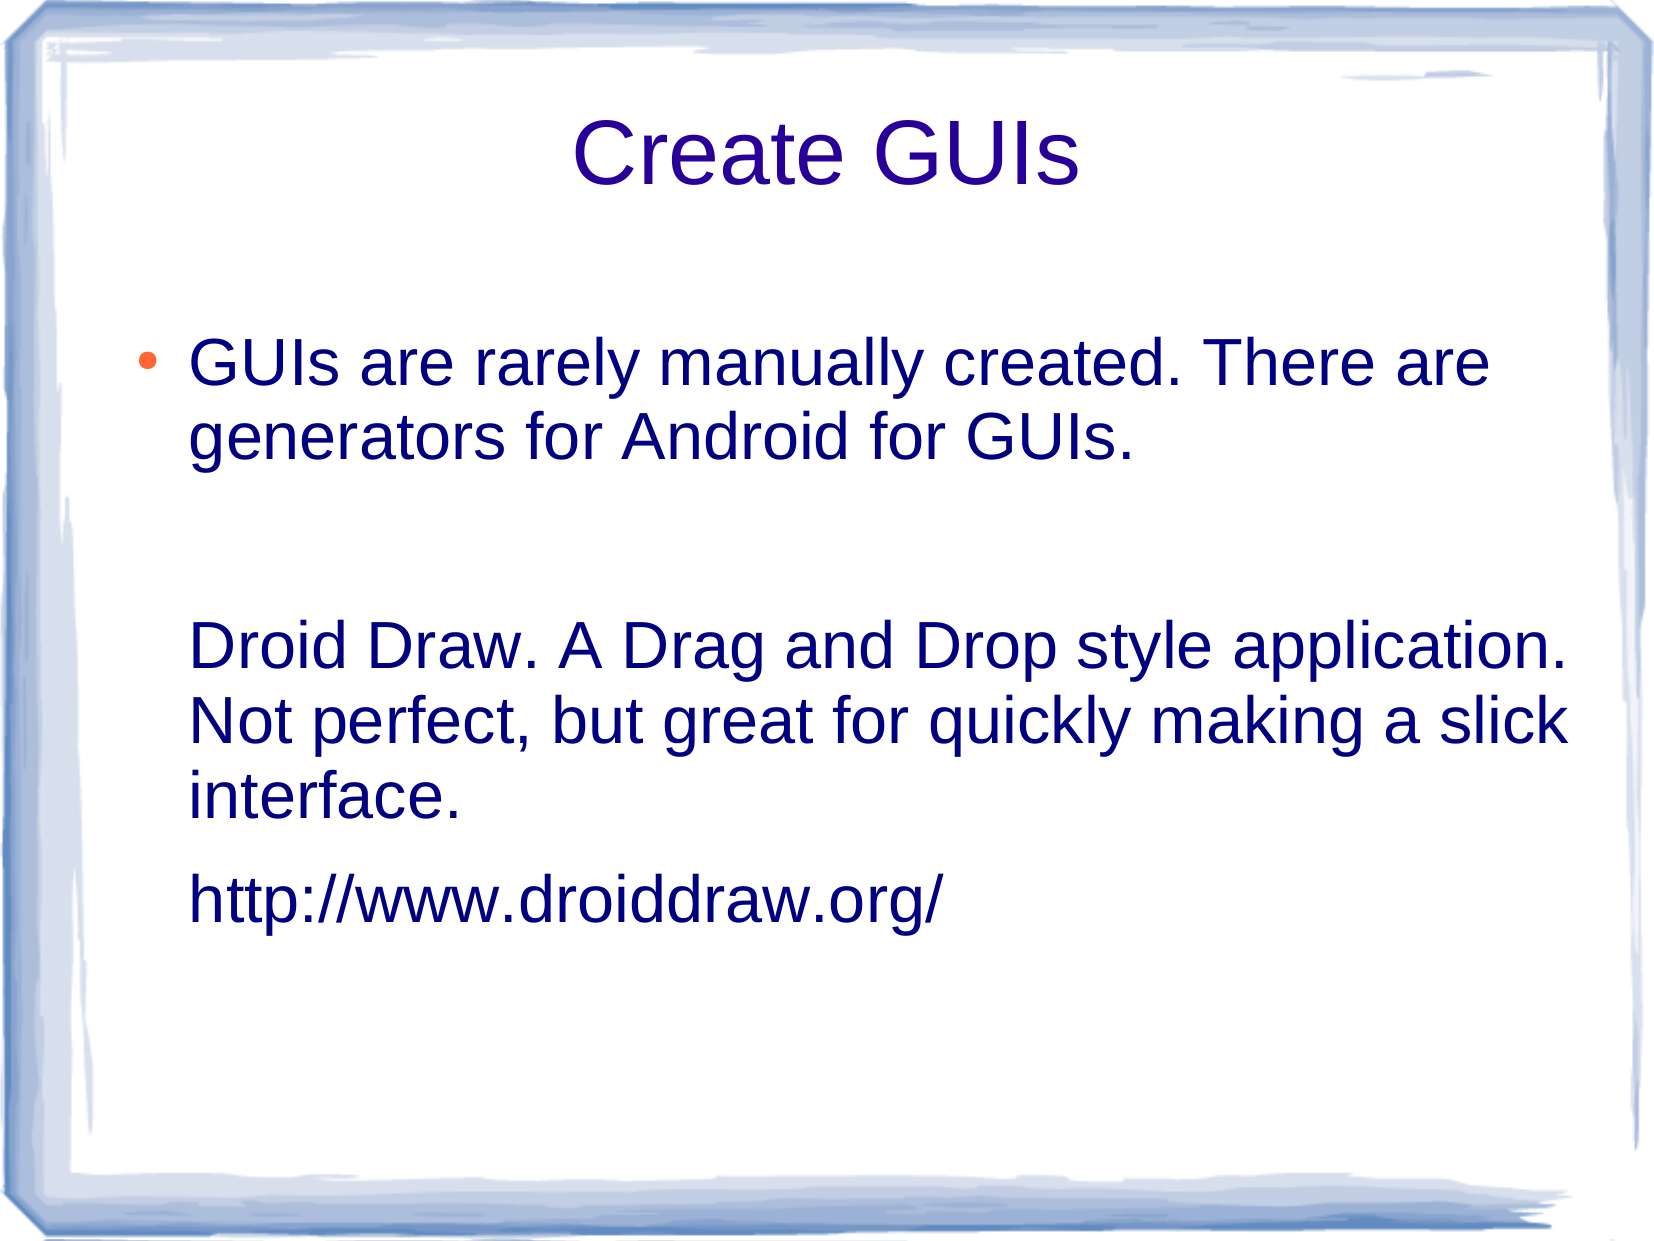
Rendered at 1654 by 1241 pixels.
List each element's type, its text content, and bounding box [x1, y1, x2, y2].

picture [0, 0, 1654, 1241]
list GUIs are rarely manually created. There are generators for Android for GUIs. Droid Draw. A Drag and Drop style application. Not perfect, but great for quickly making a slick interface. http://www.droiddraw.org/ [118, 324, 1571, 990]
title Create GUIs [82, 56, 1571, 250]
